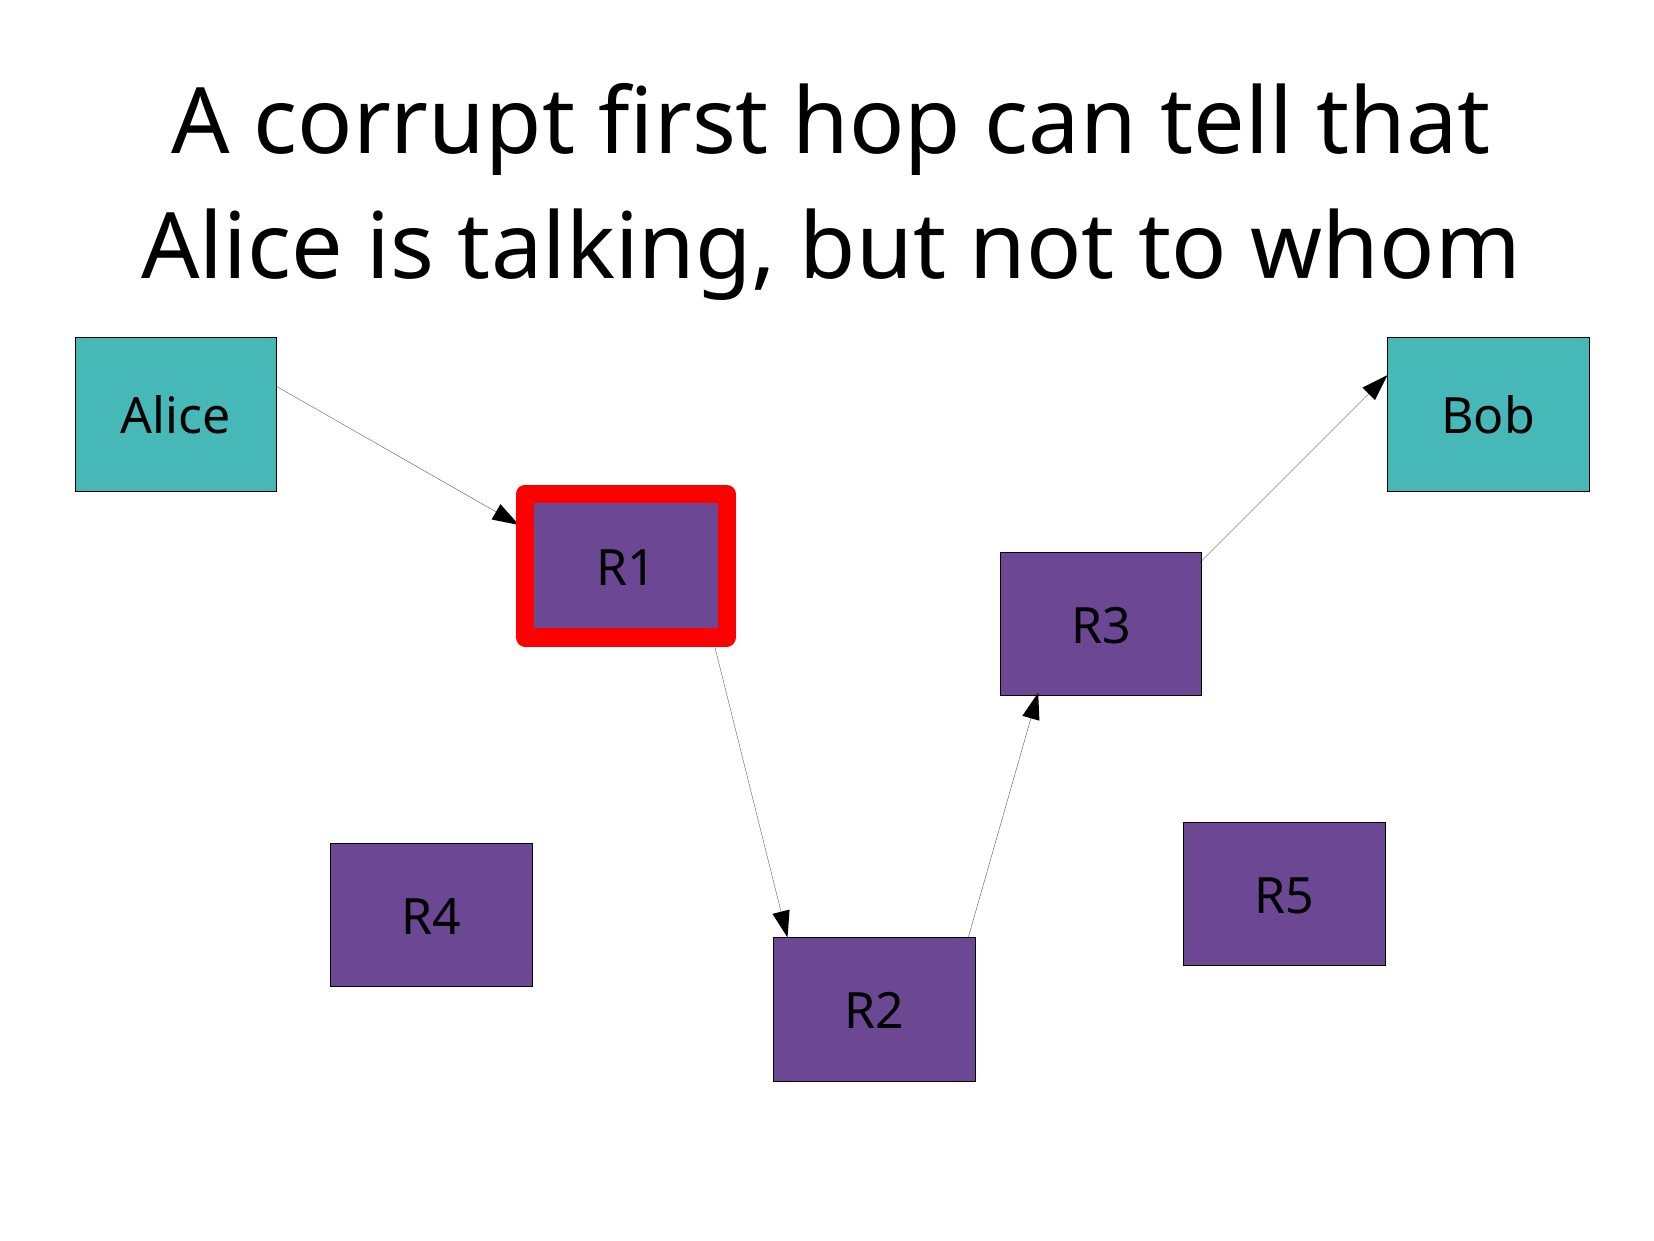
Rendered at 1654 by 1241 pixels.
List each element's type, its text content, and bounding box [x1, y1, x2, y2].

title A corrupt first hop can tell that Alice is talking, but not to whom [125, 60, 1538, 301]
text_box R2 [773, 937, 976, 1082]
text_box R5 [1183, 822, 1386, 966]
text_box R3 [1000, 552, 1202, 696]
text_box R1 [525, 493, 727, 638]
text_box R4 [330, 843, 533, 987]
text_box Alice [75, 337, 277, 492]
text_box Bob [1387, 337, 1590, 492]
